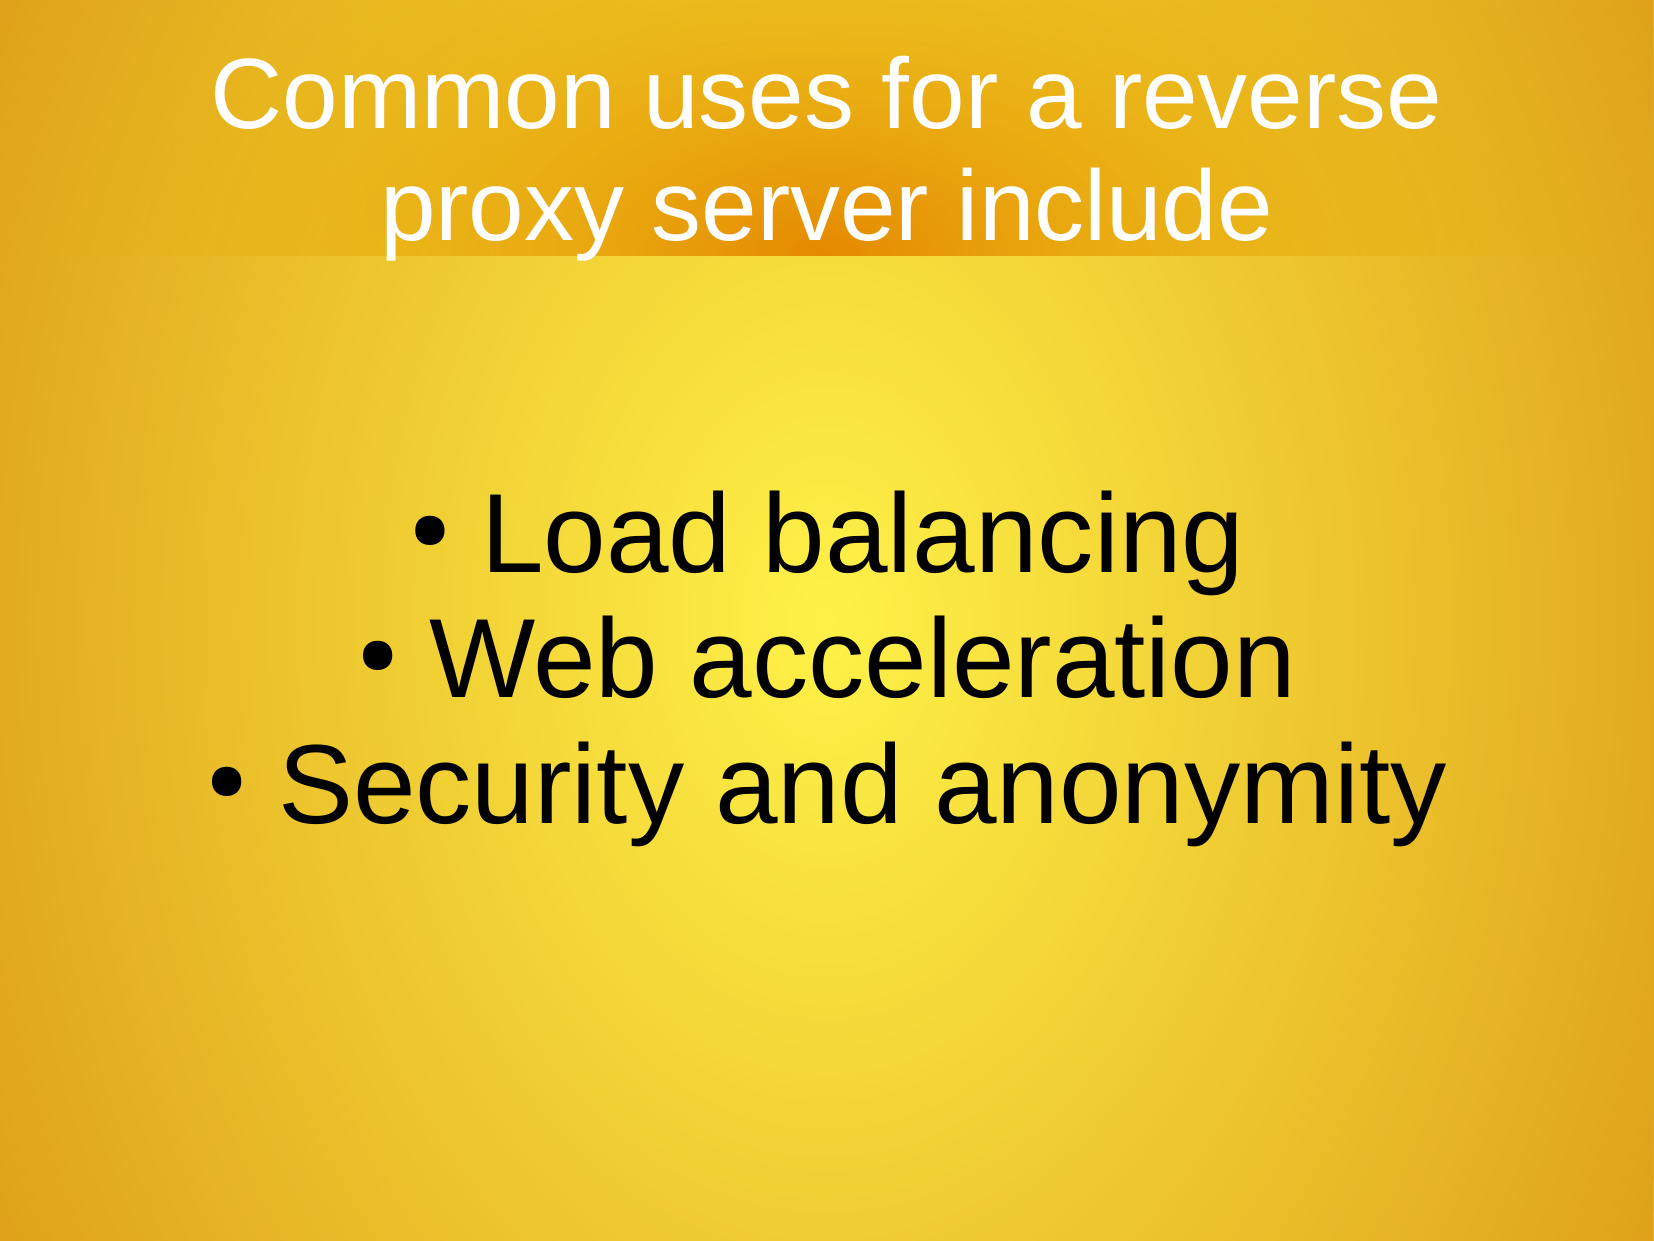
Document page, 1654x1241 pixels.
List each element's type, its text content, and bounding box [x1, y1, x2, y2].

title Common uses for a reverse proxy server include [82, 37, 1571, 262]
subtitle Load balancing Web acceleration Security and anonymity [82, 299, 1571, 1019]
